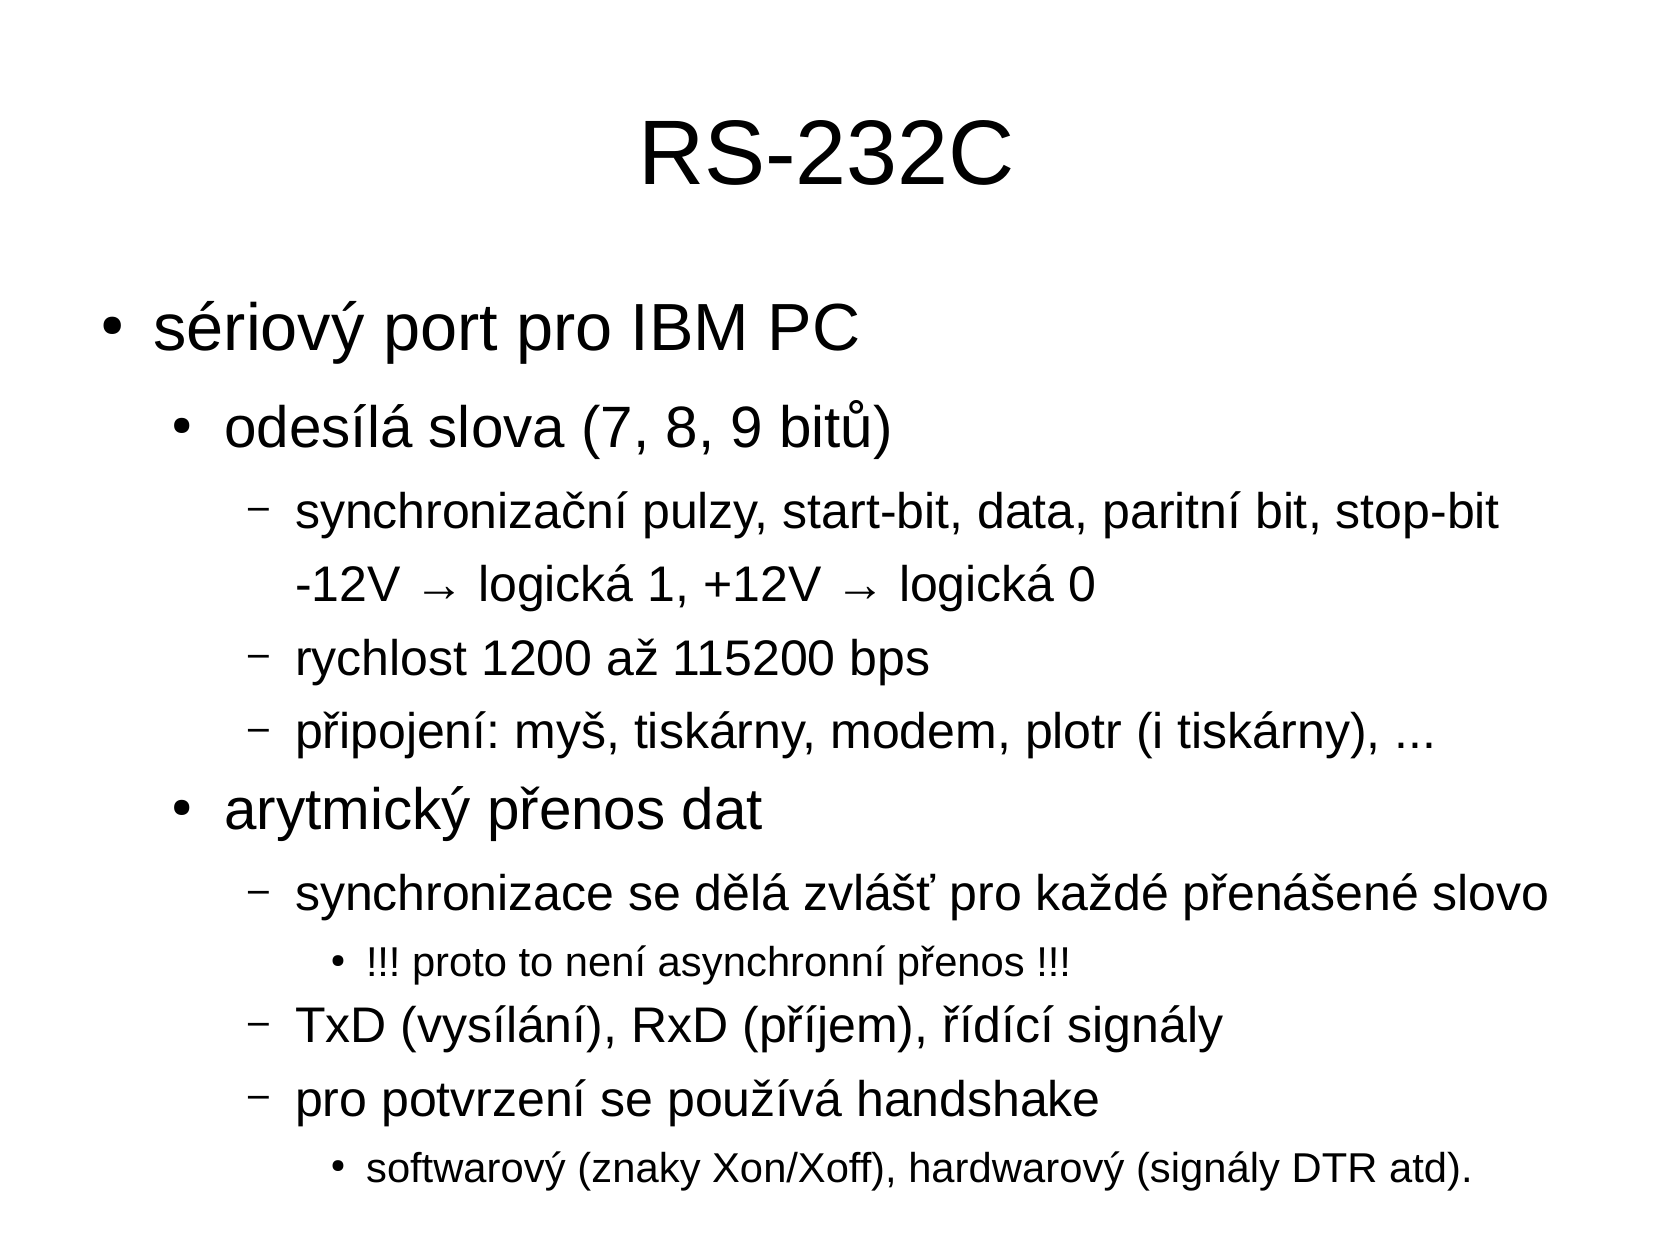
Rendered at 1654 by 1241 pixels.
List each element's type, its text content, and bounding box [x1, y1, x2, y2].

title RS-232C [82, 56, 1571, 250]
list sériový port pro IBM PC odesílá slova (7, 8, 9 bitů) synchronizační pulzy, start-bit, data, paritní bit, stop-bit -12V → logická 1, +12V → logická 0 rychlost 1200 až 115200 bps připojení: myš, tiskárny, modem, plotr (i tiskárny), ... arytmický přenos dat synchronizace se dělá zvlášť pro každé přenášené slovo !!! proto to není asynchronní přenos !!! TxD (vysílání), RxD (příjem), řídící signály pro potvrzení se používá handshake softwarový (znaky Xon/Xoff), hardwarový (signály DTR atd). [82, 290, 1571, 1217]
